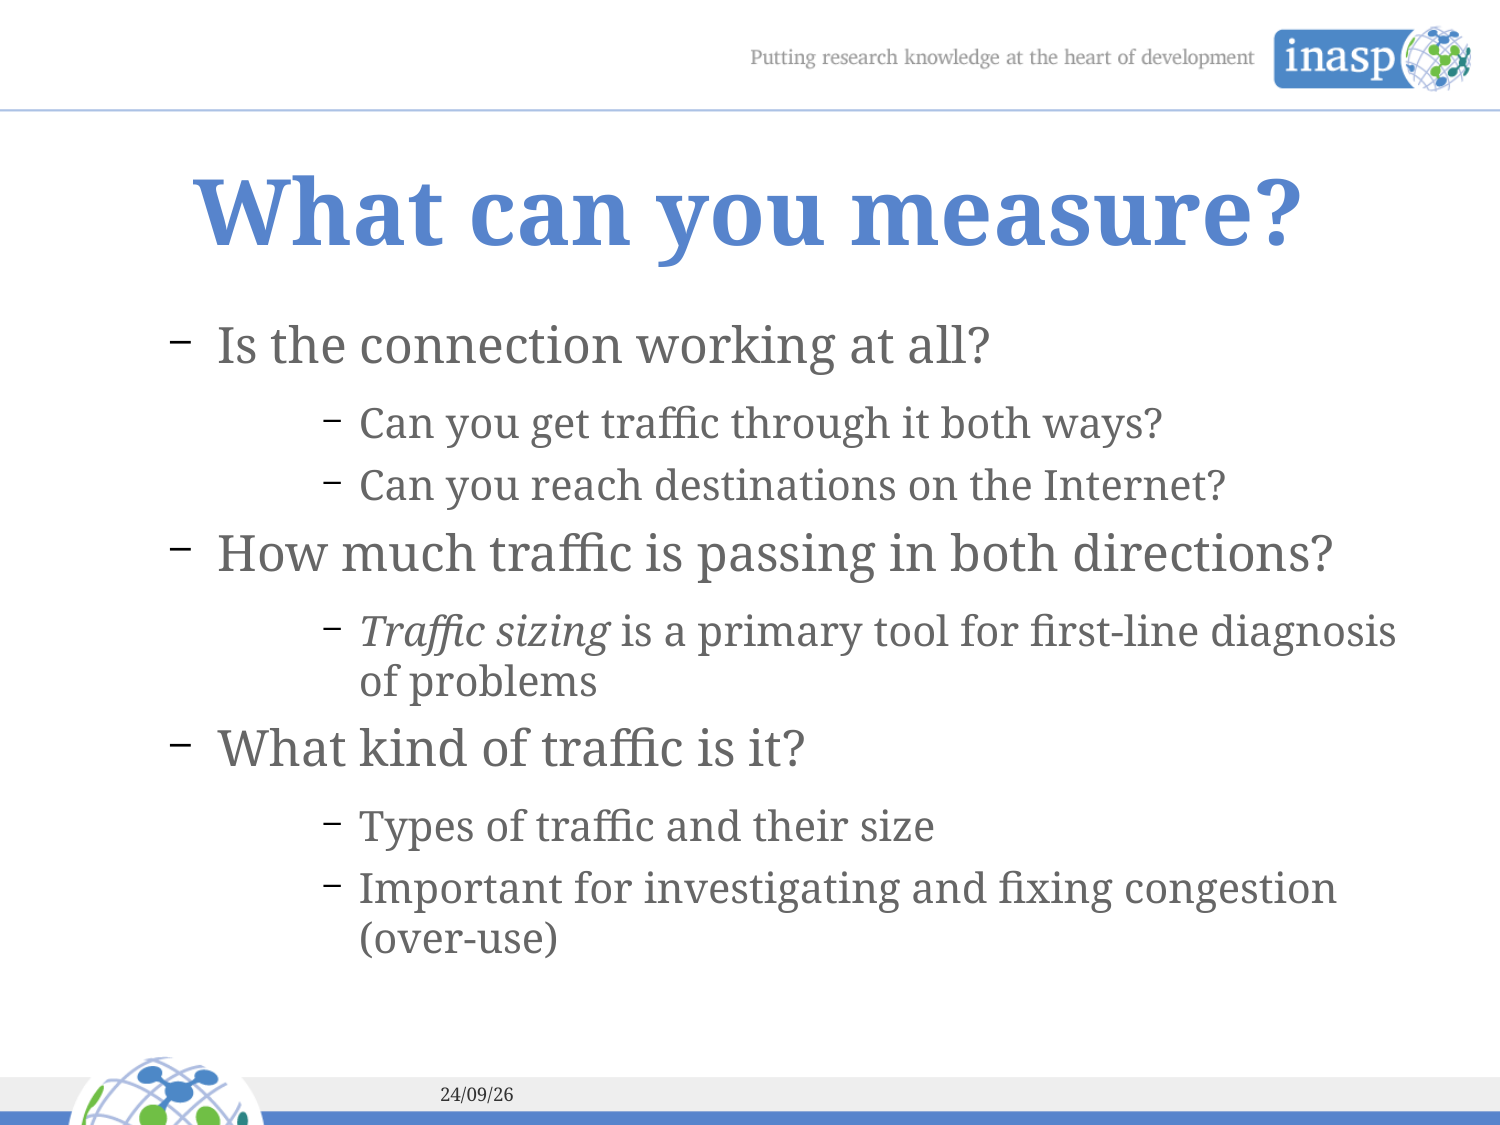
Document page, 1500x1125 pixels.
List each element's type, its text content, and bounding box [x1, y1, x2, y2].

list Is the connection working at all? Can you get traffic through it both ways? Can you reach destinations on the Internet? Can you get traffic through it both ways? Can you reach destinations on the Internet? How much traffic is passing in both directions? Traffic sizing is a primary tool for first-line diagnosis of problems Traffic sizing is a primary tool for first-line diagnosis of problems What kind of traffic is it? Types of traffic and their size Important for investigating and fixing congestion (over-use) Types of traffic and their size Important for investigating and fixing congestion (over-use) [75, 313, 1426, 967]
title What can you measure? [75, 129, 1426, 313]
picture [0, 0, 1500, 1125]
